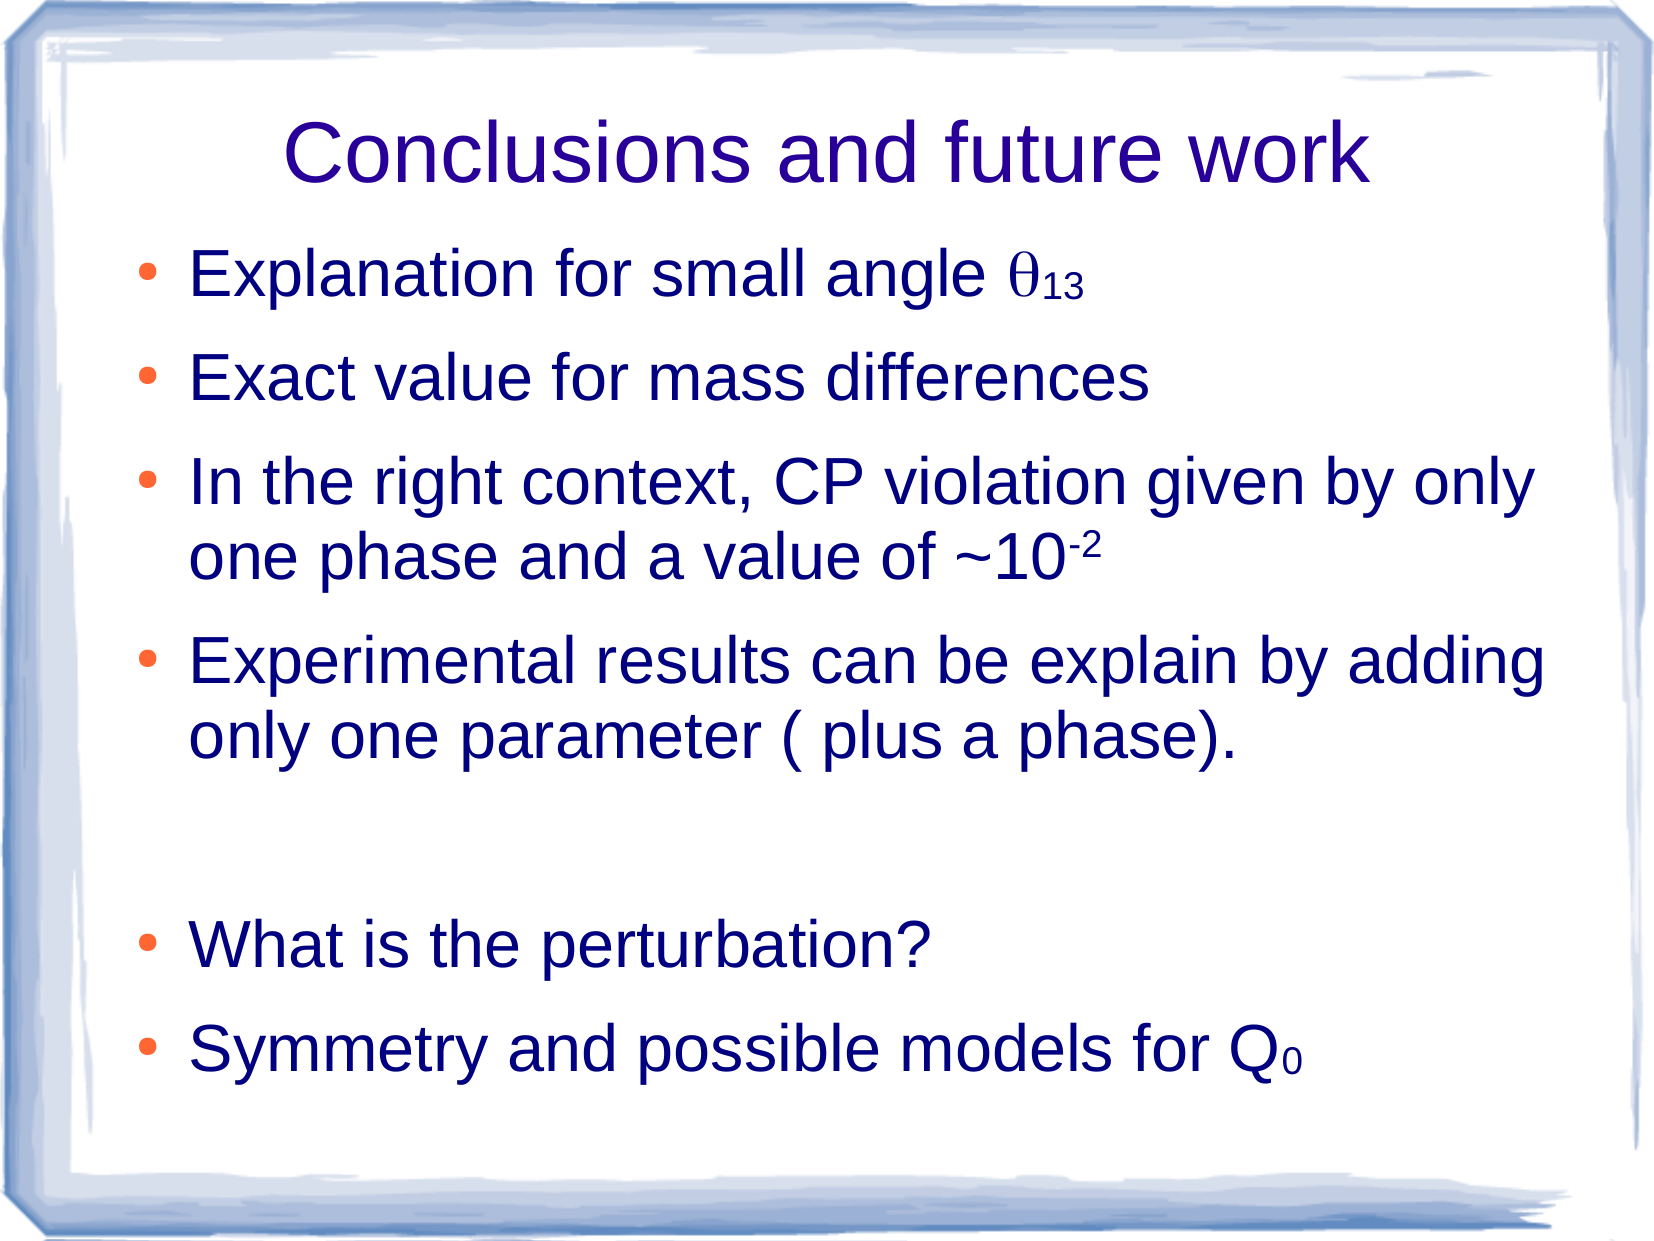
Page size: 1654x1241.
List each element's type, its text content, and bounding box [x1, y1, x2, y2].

picture [0, 0, 1654, 1241]
list Explanation for small angle q13 Exact value for mass differences In the right context, CP violation given by only one phase and a value of ~10-2 Experimental results can be explain by adding only one parameter ( plus a phase). What is the perturbation? Symmetry and possible models for Q0 [118, 235, 1571, 1096]
title Conclusions and future work [82, 49, 1571, 257]
